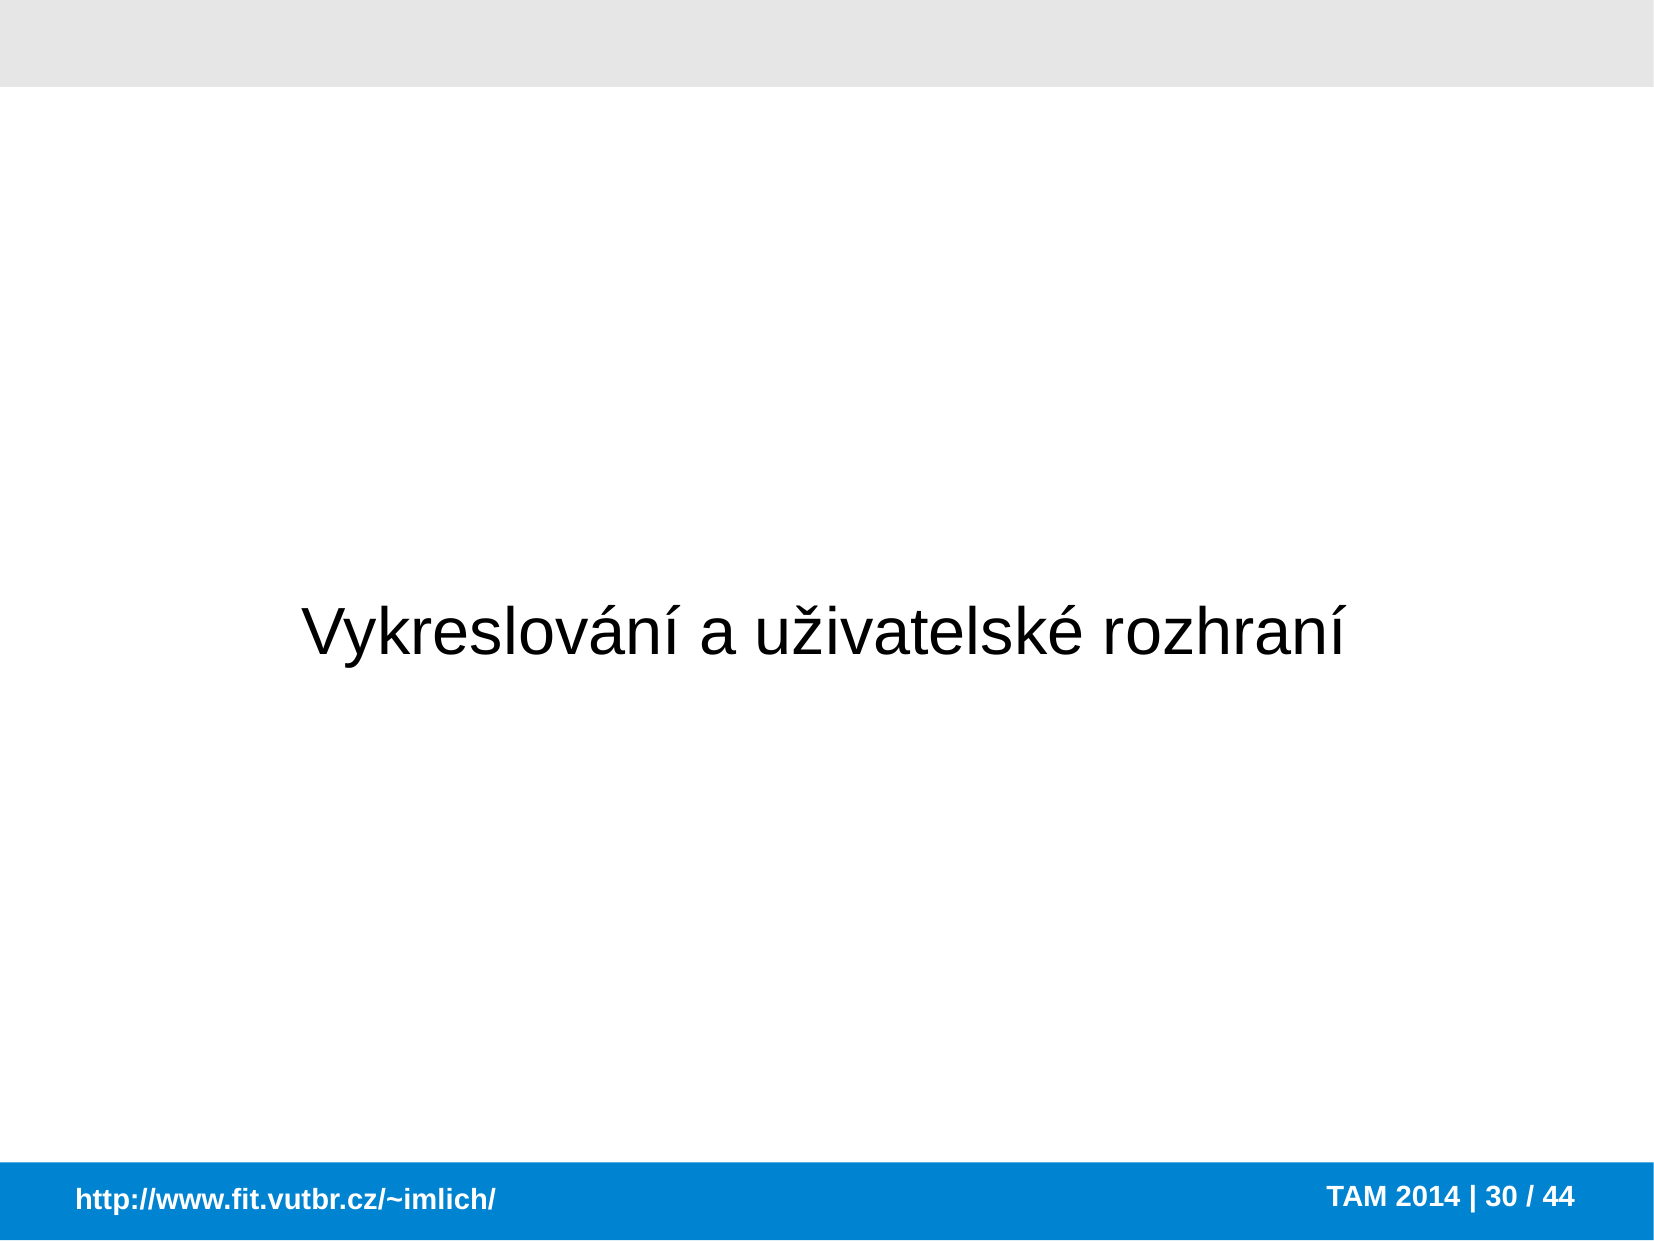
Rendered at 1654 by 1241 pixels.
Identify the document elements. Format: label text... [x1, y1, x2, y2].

subtitle Vykreslování a uživatelské rozhraní [37, 101, 1613, 1163]
